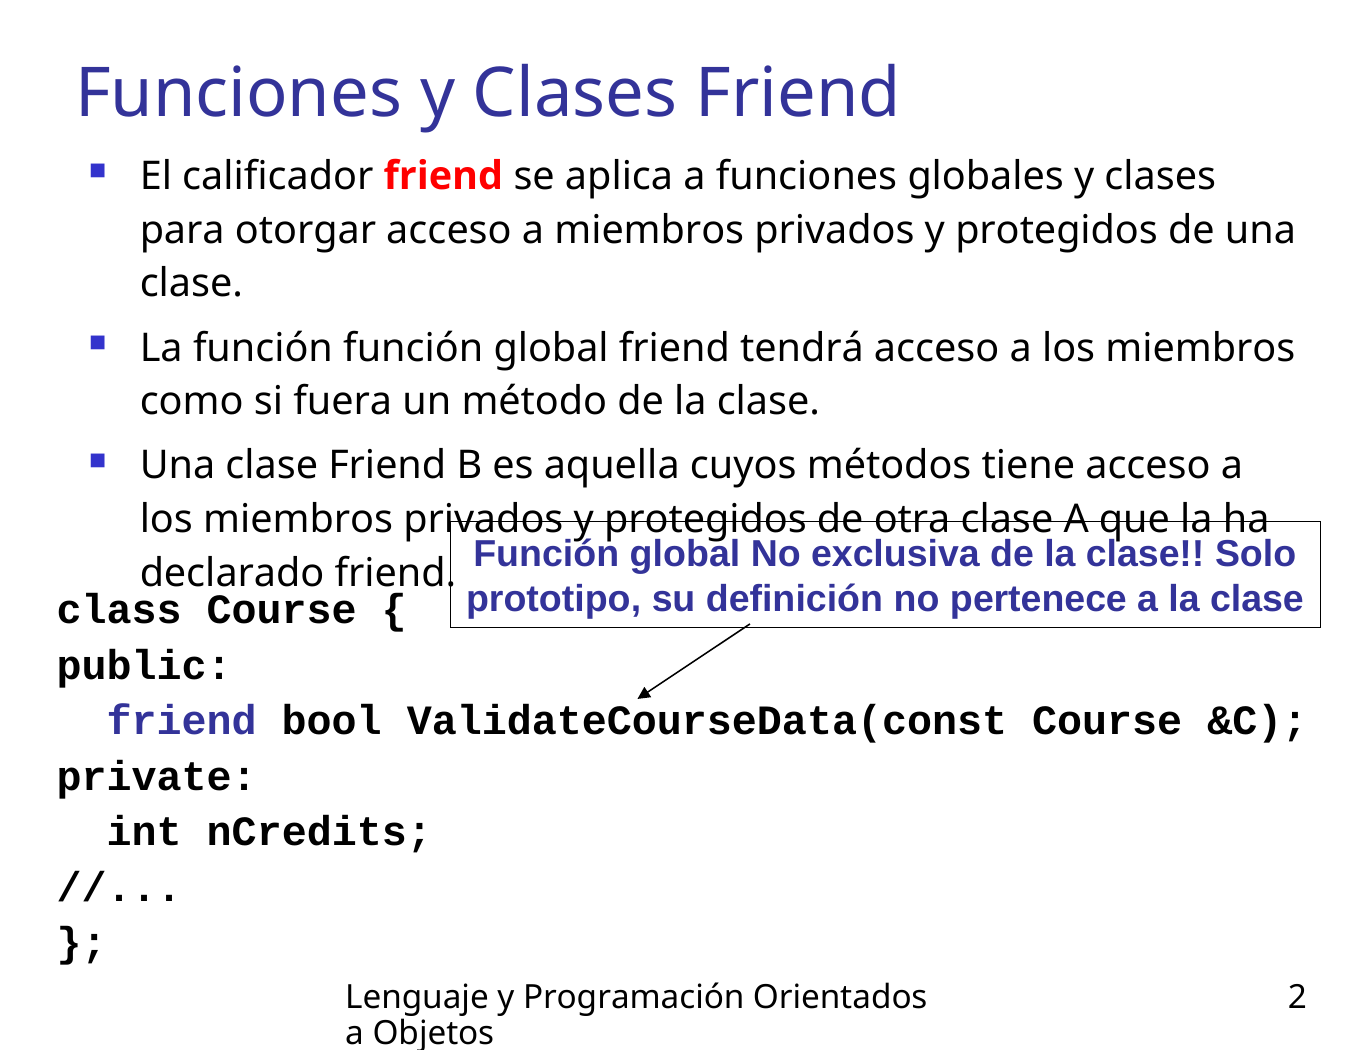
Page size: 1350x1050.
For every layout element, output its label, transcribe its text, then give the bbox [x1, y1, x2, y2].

text_box Función global No exclusiva de la clase!! Solo prototipo, su definición no pertenece a la clase [450, 521, 1321, 628]
title Funciones y Clases Friend [75, 27, 1319, 144]
text_box class Course { public: friend bool ValidateCourseData(const Course &C); private: int nCredits; //... }; [37, 578, 1350, 976]
list El calificador friend se aplica a funciones globales y clases para otorgar acceso a miembros privados y protegidos de una clase. La función función global friend tendrá acceso a los miembros como si fuera un método de la clase. Una clase Friend B es aquella cuyos métodos tiene acceso a los miembros privados y protegidos de otra clase A que la ha declarado friend. [75, 140, 1316, 601]
